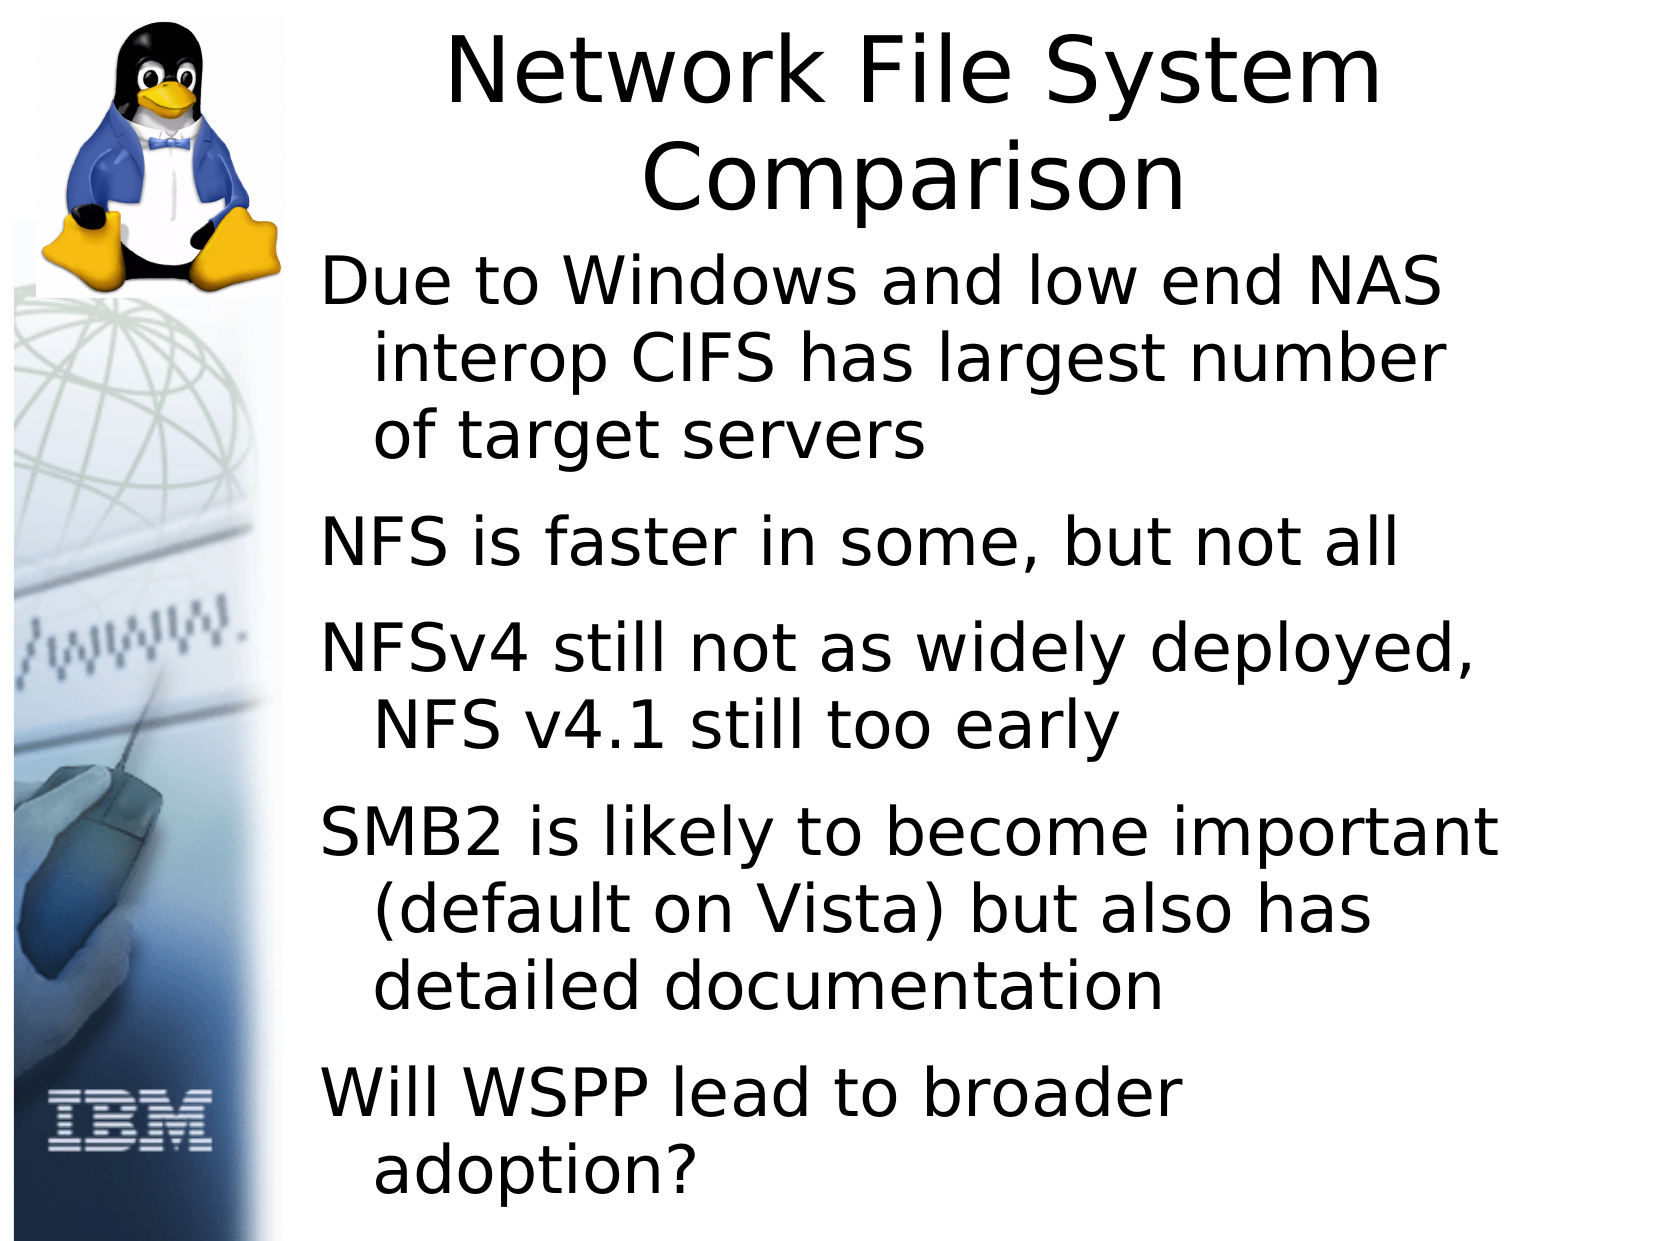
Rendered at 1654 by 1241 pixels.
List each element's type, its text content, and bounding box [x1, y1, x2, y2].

title Network File System Comparison [301, 17, 1528, 231]
list Due to Windows and low end NAS interop CIFS has largest number of target servers NFS is faster in some, but not all NFSv4 still not as widely deployed, NFS v4.1 still too early SMB2 is likely to become important (default on Vista) but also has detailed documentation Will WSPP lead to broader adoption? [301, 243, 1520, 1209]
